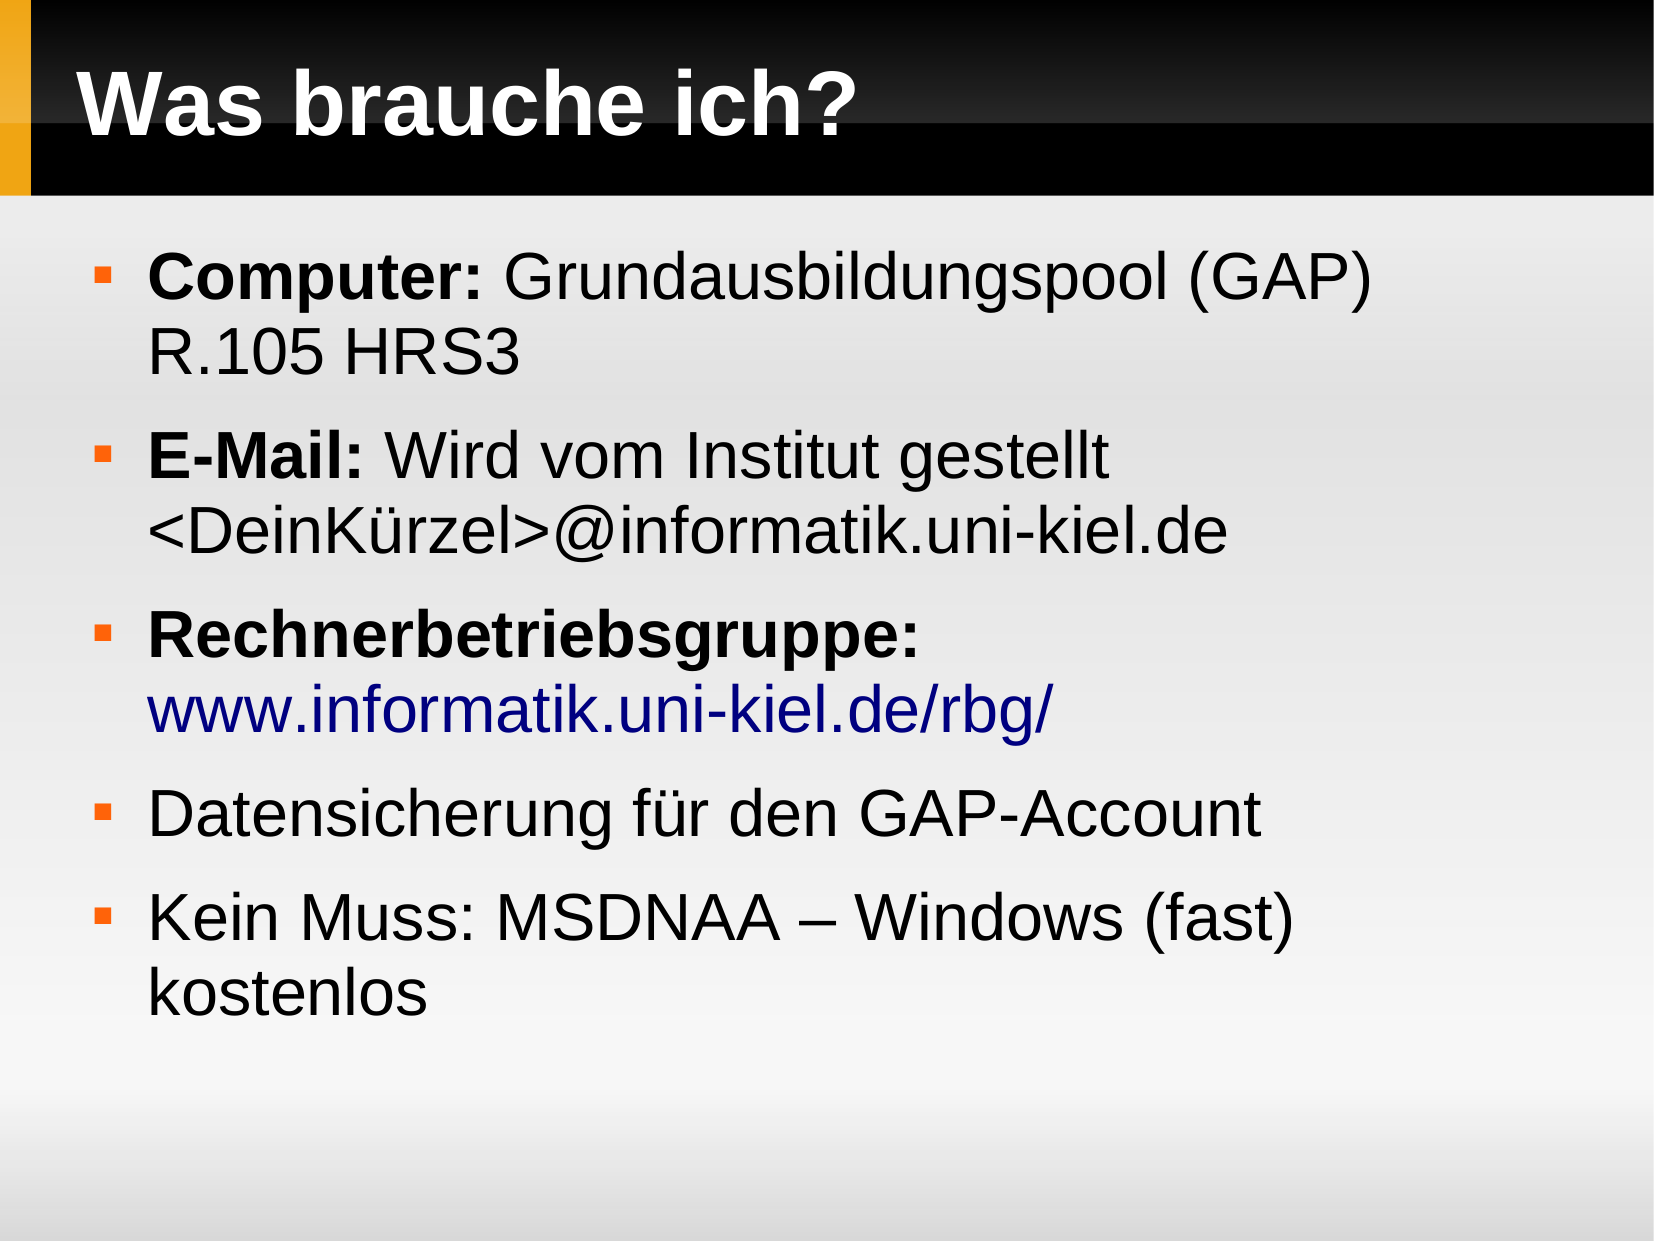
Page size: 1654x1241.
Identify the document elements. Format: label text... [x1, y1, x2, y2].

picture [0, 0, 1654, 1241]
list Computer: Grundausbildungspool (GAP) R.105 HRS3 E-Mail: Wird vom Institut gestellt <DeinKürzel>@informatik.uni-kiel.de Rechnerbetriebsgruppe: www.informatik.uni-kiel.de/rbg/ Datensicherung für den GAP-Account Kein Muss: MSDNAA – Windows (fast) kostenlos [76, 238, 1565, 1058]
title Was brauche ich? [76, 0, 1565, 208]
